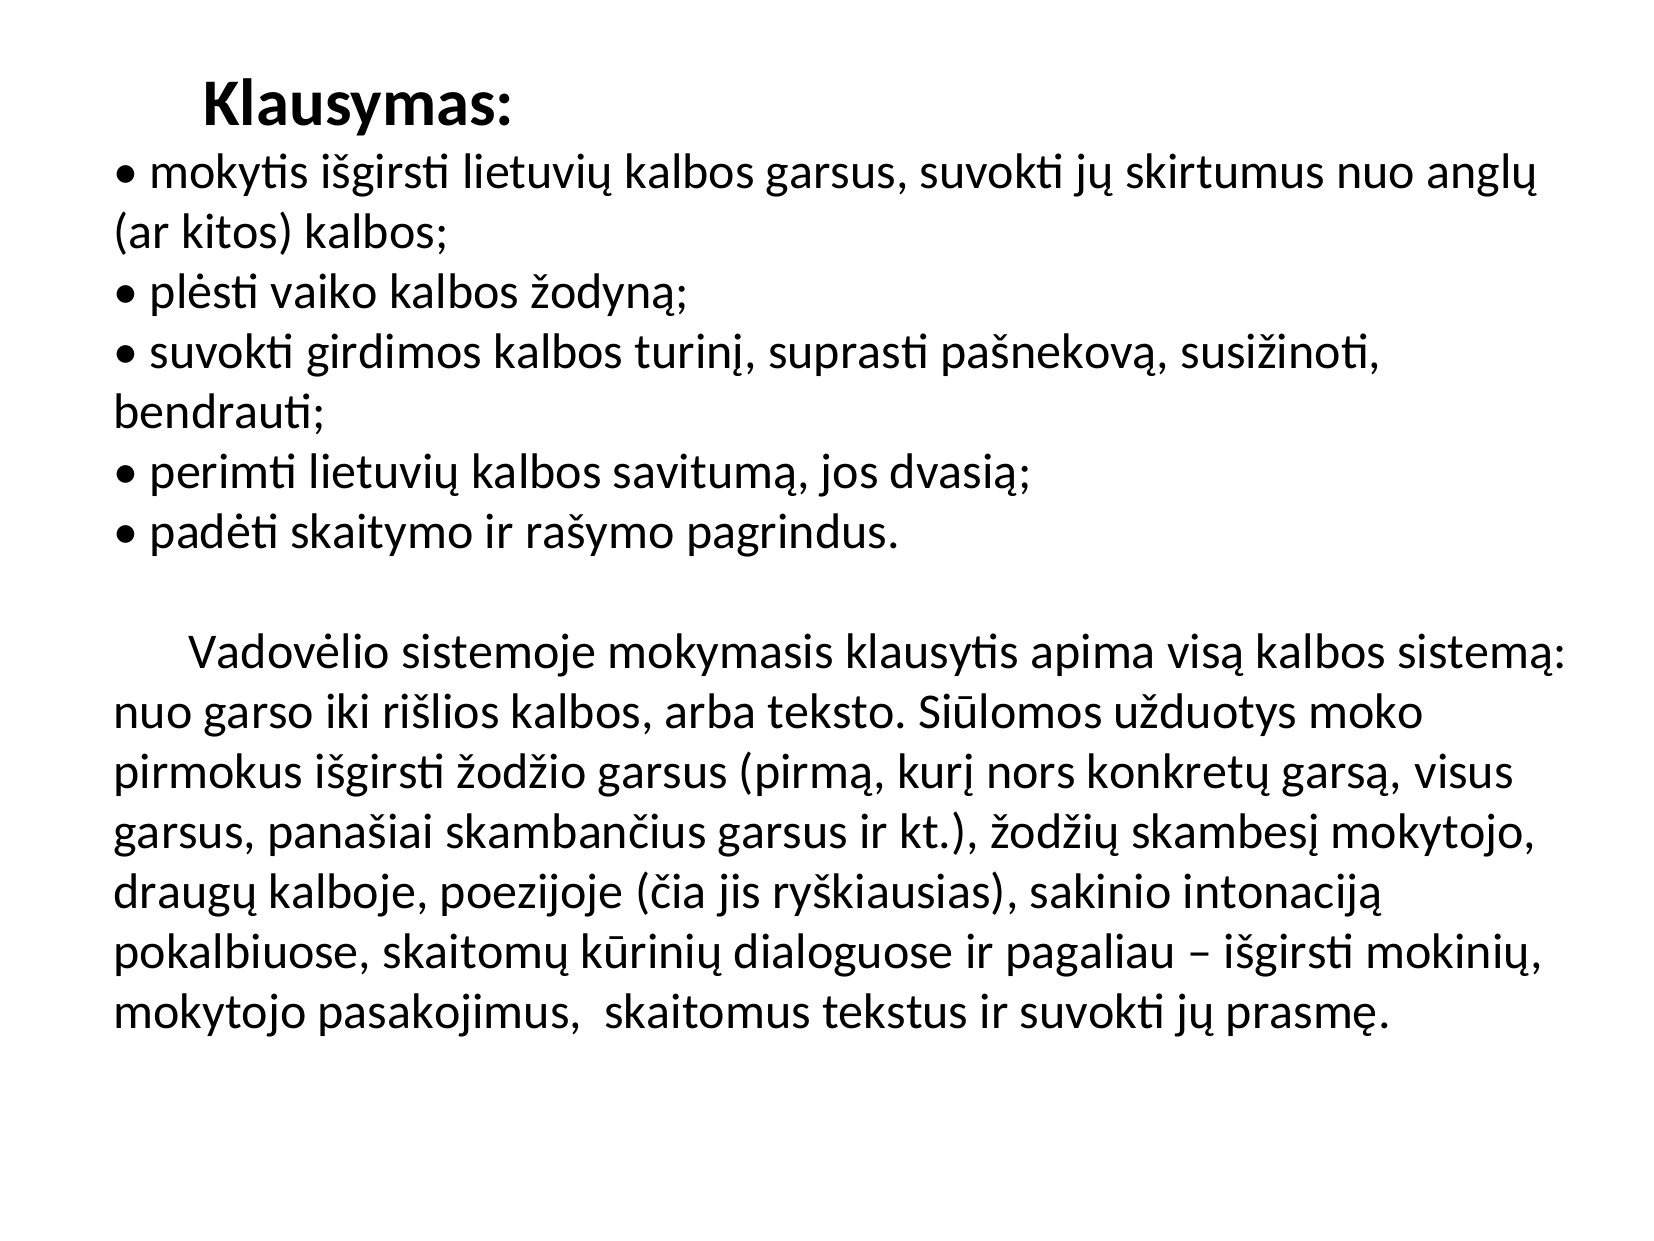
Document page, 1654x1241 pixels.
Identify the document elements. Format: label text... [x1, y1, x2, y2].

text_box Klausymas: • mokytis išgirsti lietuvių kalbos garsus, suvokti jų skirtumus nuo anglų (ar kitos) kalbos; • plėsti vaiko kalbos žodyną; • suvokti girdimos kalbos turinį, suprasti pašnekovą, susižinoti, bendrauti; • perimti lietuvių kalbos savitumą, jos dvasią; • padėti skaitymo ir rašymo pagrindus. Vadovėlio sistemoje mokymasis klausytis apima visą kalbos sistemą: nuo garso iki rišlios kalbos, arba teksto. Siūlomos užduotys moko pirmokus išgirsti žodžio garsus (pirmą, kurį nors konkretų garsą, visus garsus, panašiai skambančius garsus ir kt.), žodžių skambesį mokytojo, draugų kalboje, poezijoje (čia jis ryškiausias), sakinio intonaciją pokalbiuose, skaitomų kūrinių dialoguose ir pagaliau – išgirsti mokinių, mokytojo pasakojimus, skaitomus tekstus ir suvokti jų prasmę. [98, 51, 1595, 1057]
